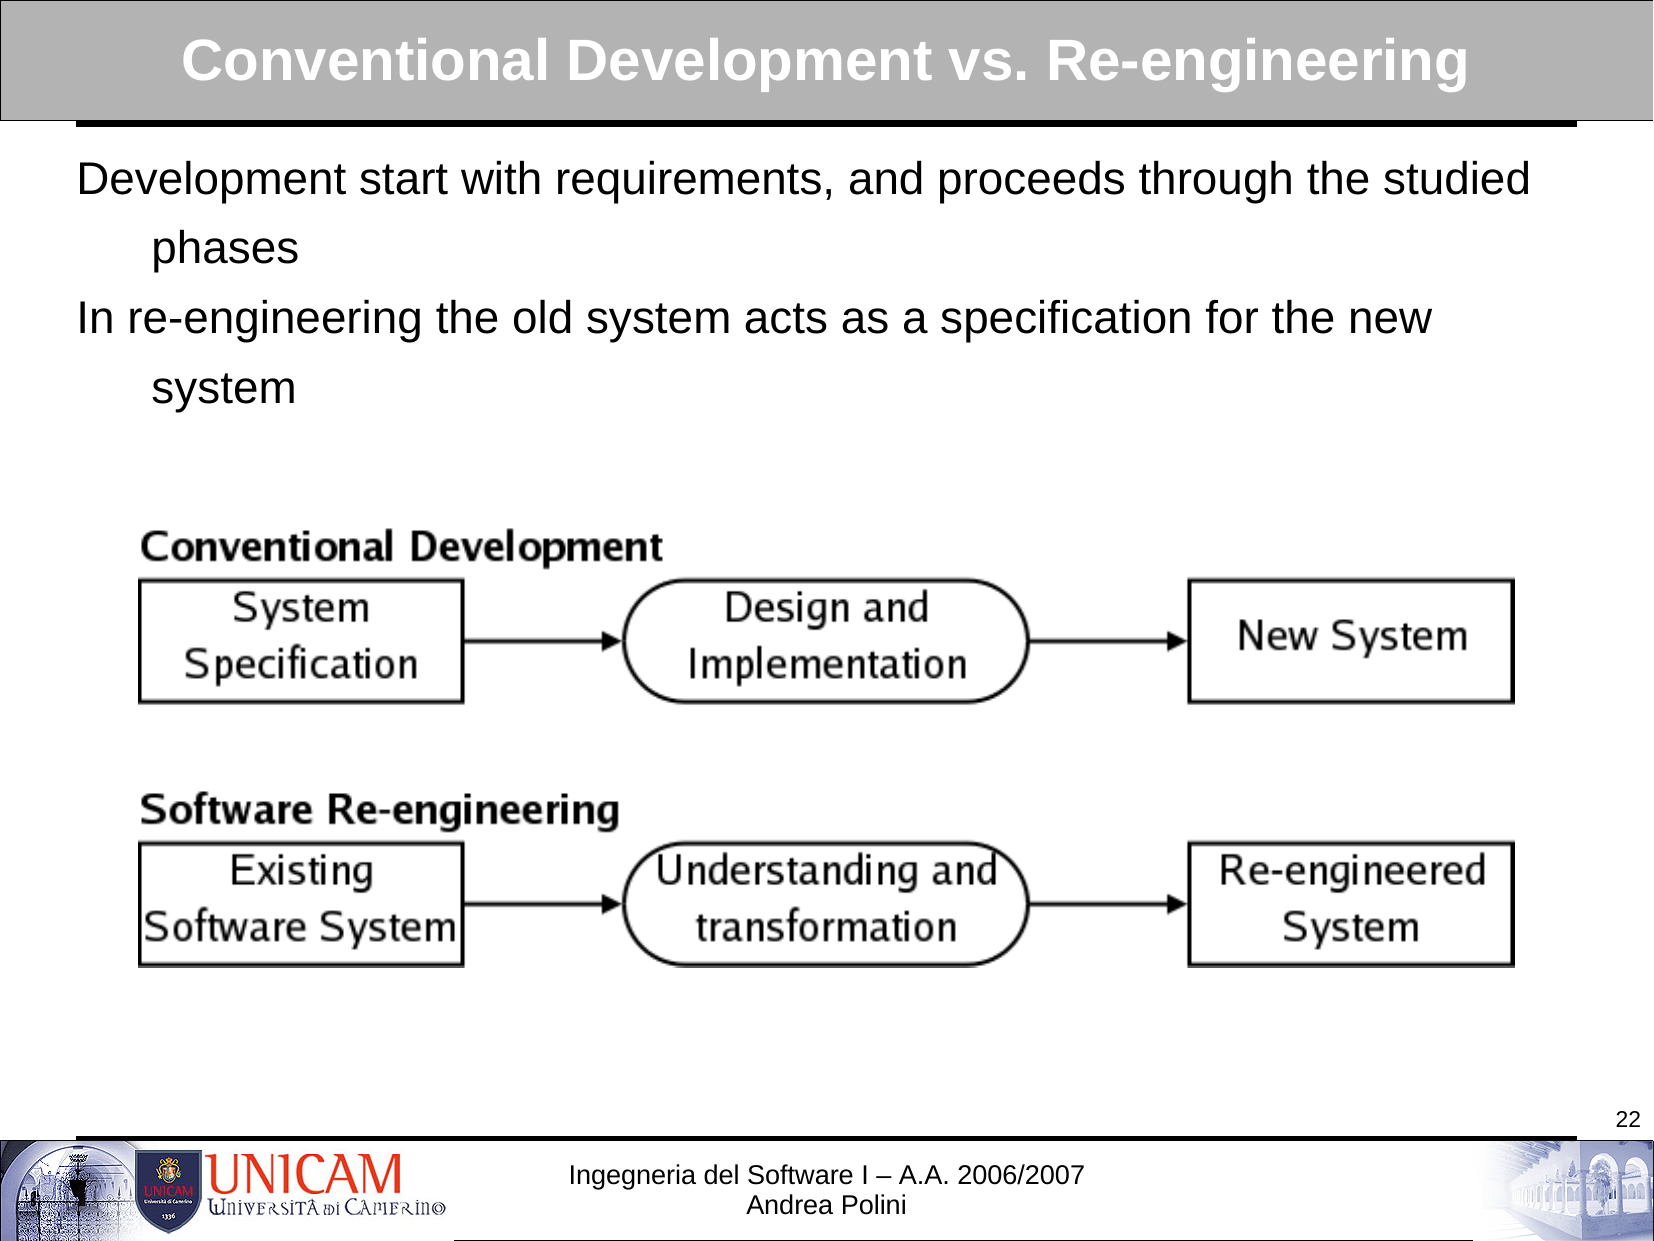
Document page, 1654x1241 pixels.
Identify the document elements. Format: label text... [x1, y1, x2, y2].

picture [138, 517, 1515, 968]
title Conventional Development vs. Re-engineering [0, 0, 1653, 121]
list Development start with requirements, and proceeds through the studied phases In re-engineering the old system acts as a specification for the new system [76, 152, 1577, 671]
picture [0, 1141, 454, 1241]
picture [1473, 1141, 1654, 1241]
